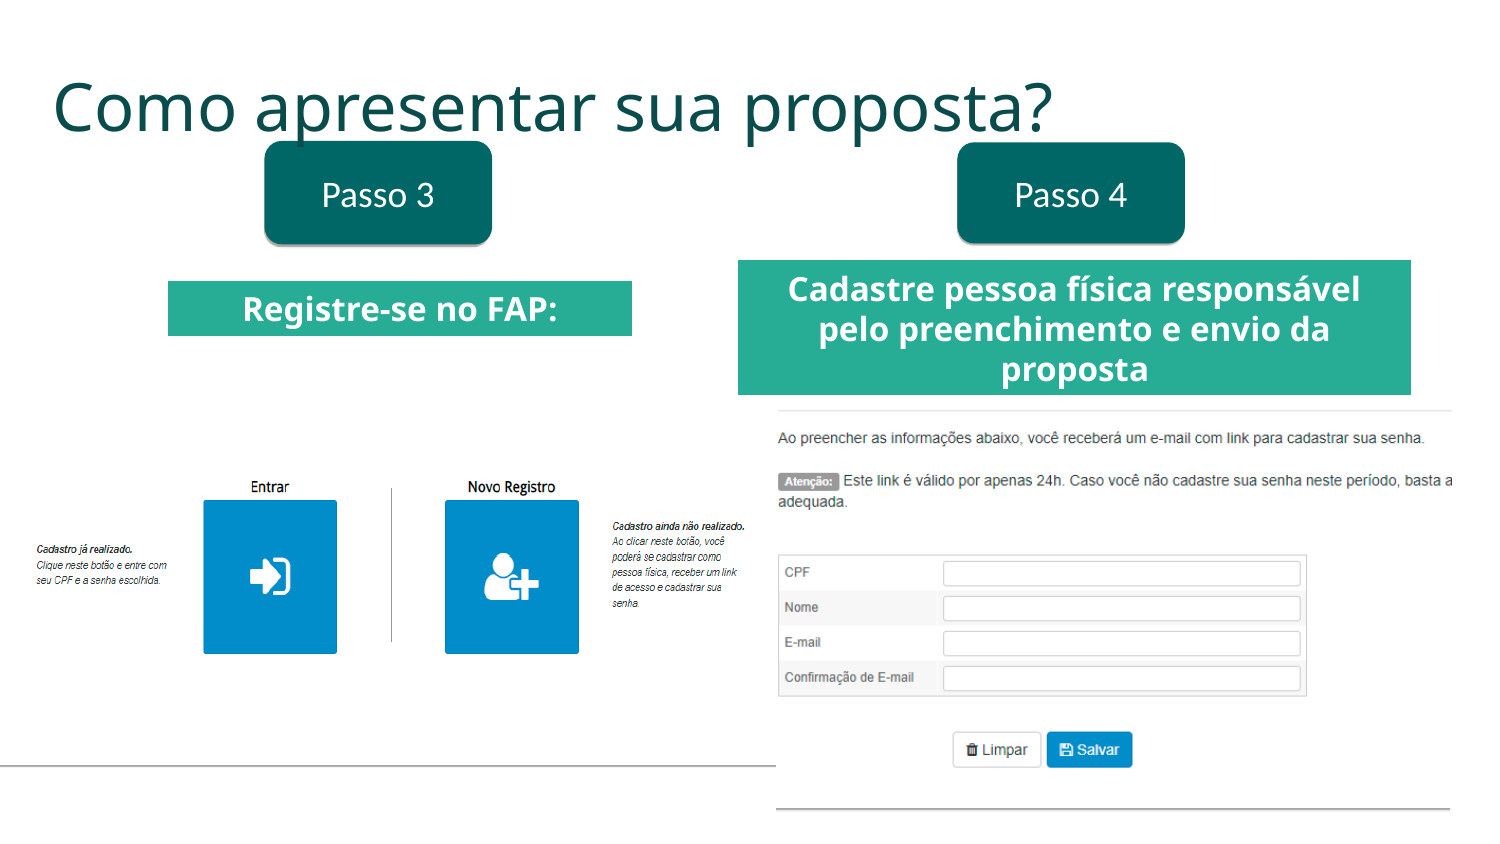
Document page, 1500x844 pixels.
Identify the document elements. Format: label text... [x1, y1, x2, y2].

text_box Passo 3 [264, 140, 493, 245]
picture [0, 370, 1452, 808]
text_box Passo 4 [957, 142, 1185, 244]
text_box Cadastre pessoa física responsável pelo preenchimento e envio da proposta [738, 260, 1411, 395]
text_box Registre-se no FAP: [168, 281, 632, 336]
text_box Como apresentar sua proposta? [37, 17, 1454, 101]
